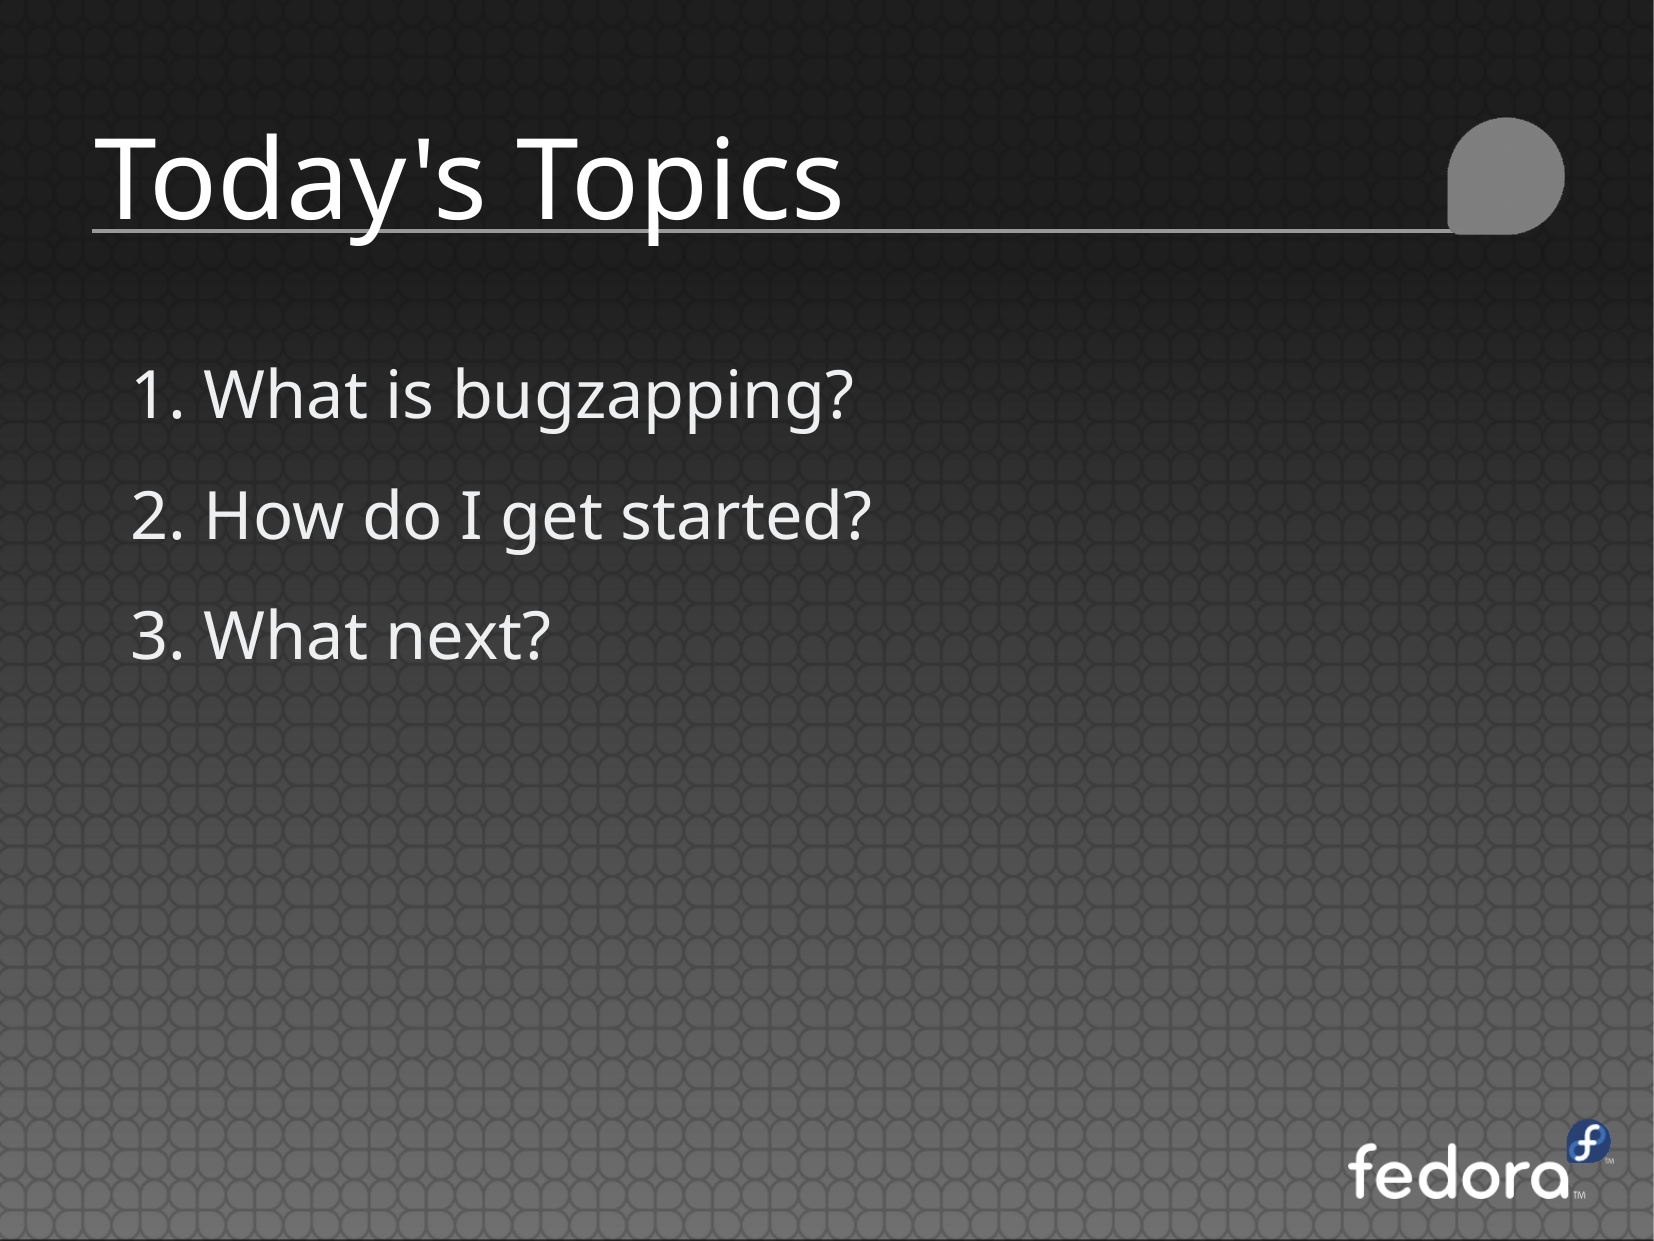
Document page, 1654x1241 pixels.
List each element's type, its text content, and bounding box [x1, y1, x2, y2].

title Today's Topics [94, 100, 1426, 251]
list What is bugzapping? How do I get started? What next? [112, 227, 1501, 1163]
picture [0, 0, 1654, 1241]
